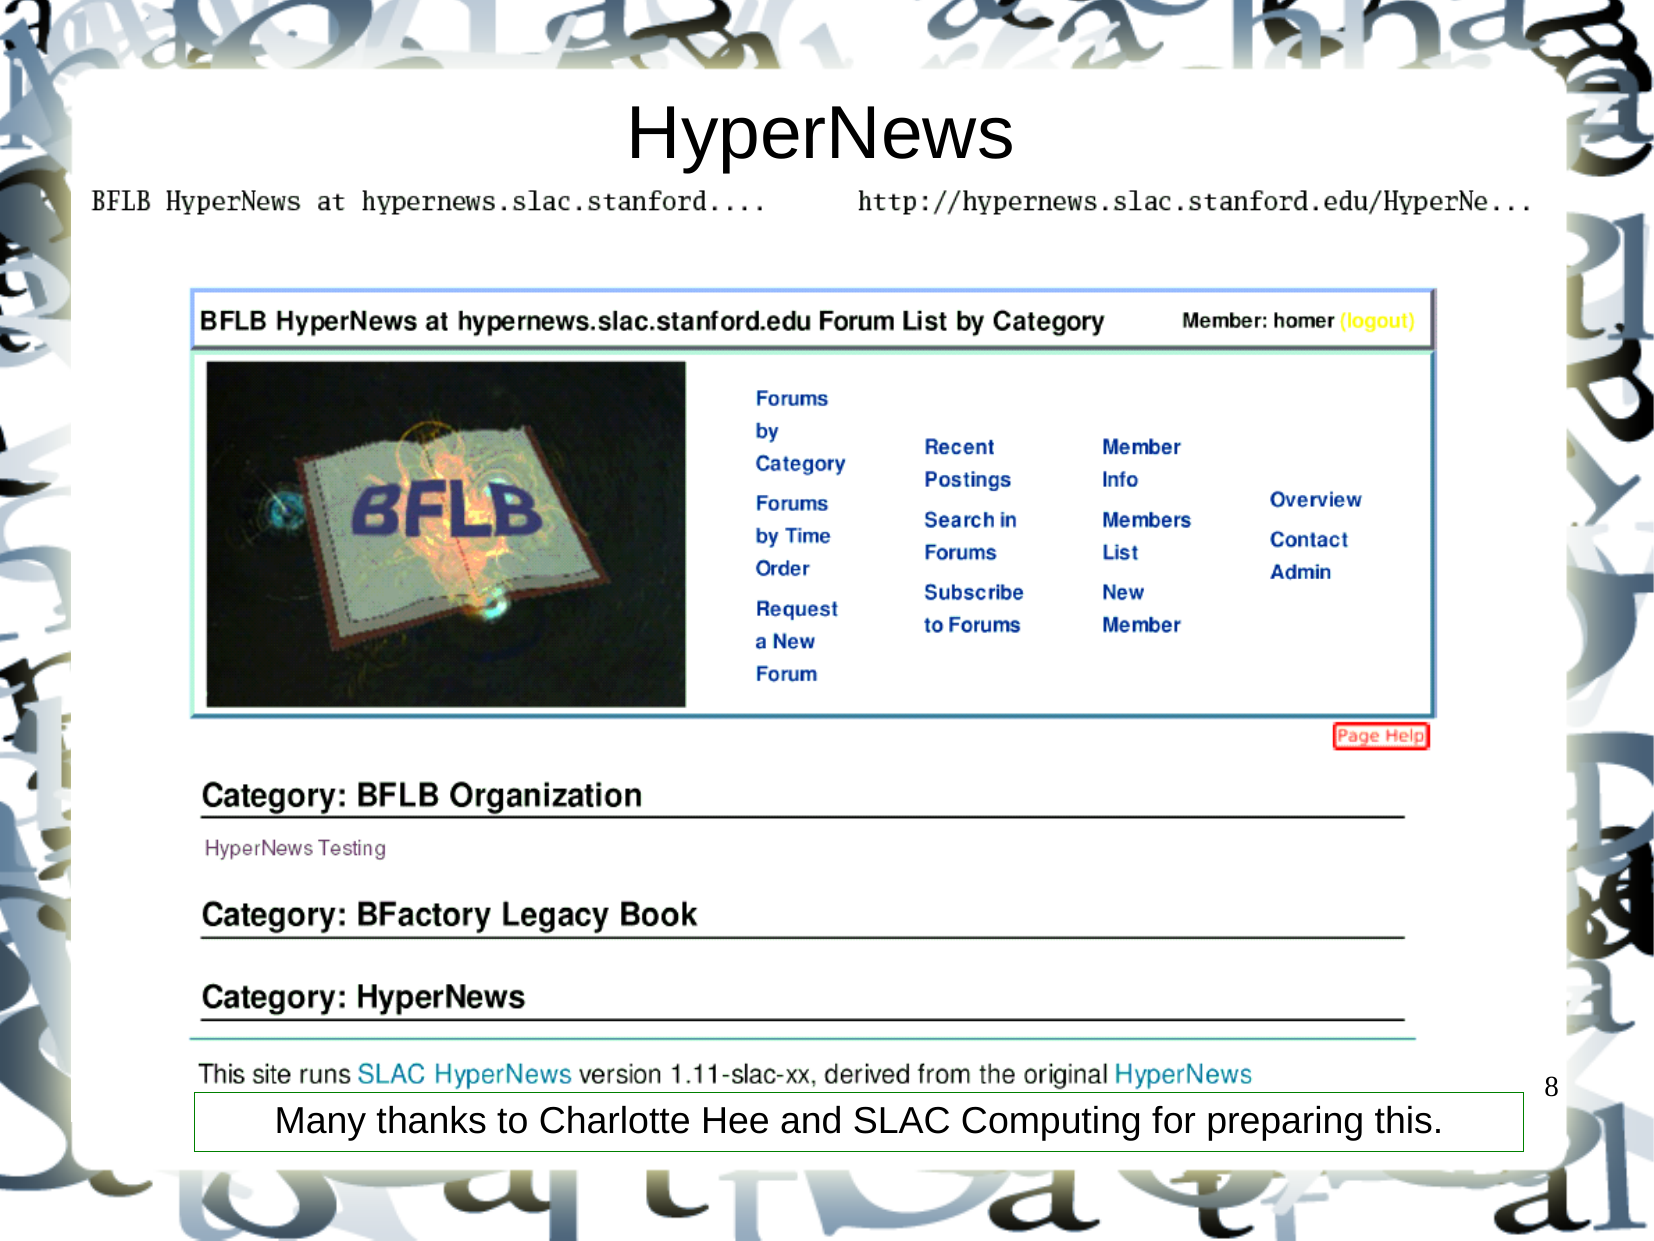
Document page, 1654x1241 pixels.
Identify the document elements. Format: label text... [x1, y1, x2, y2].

title HyperNews [76, 88, 1565, 178]
picture [0, 0, 1654, 1241]
text_box Many thanks to Charlotte Hee and SLAC Computing for preparing this. [194, 1092, 1524, 1152]
